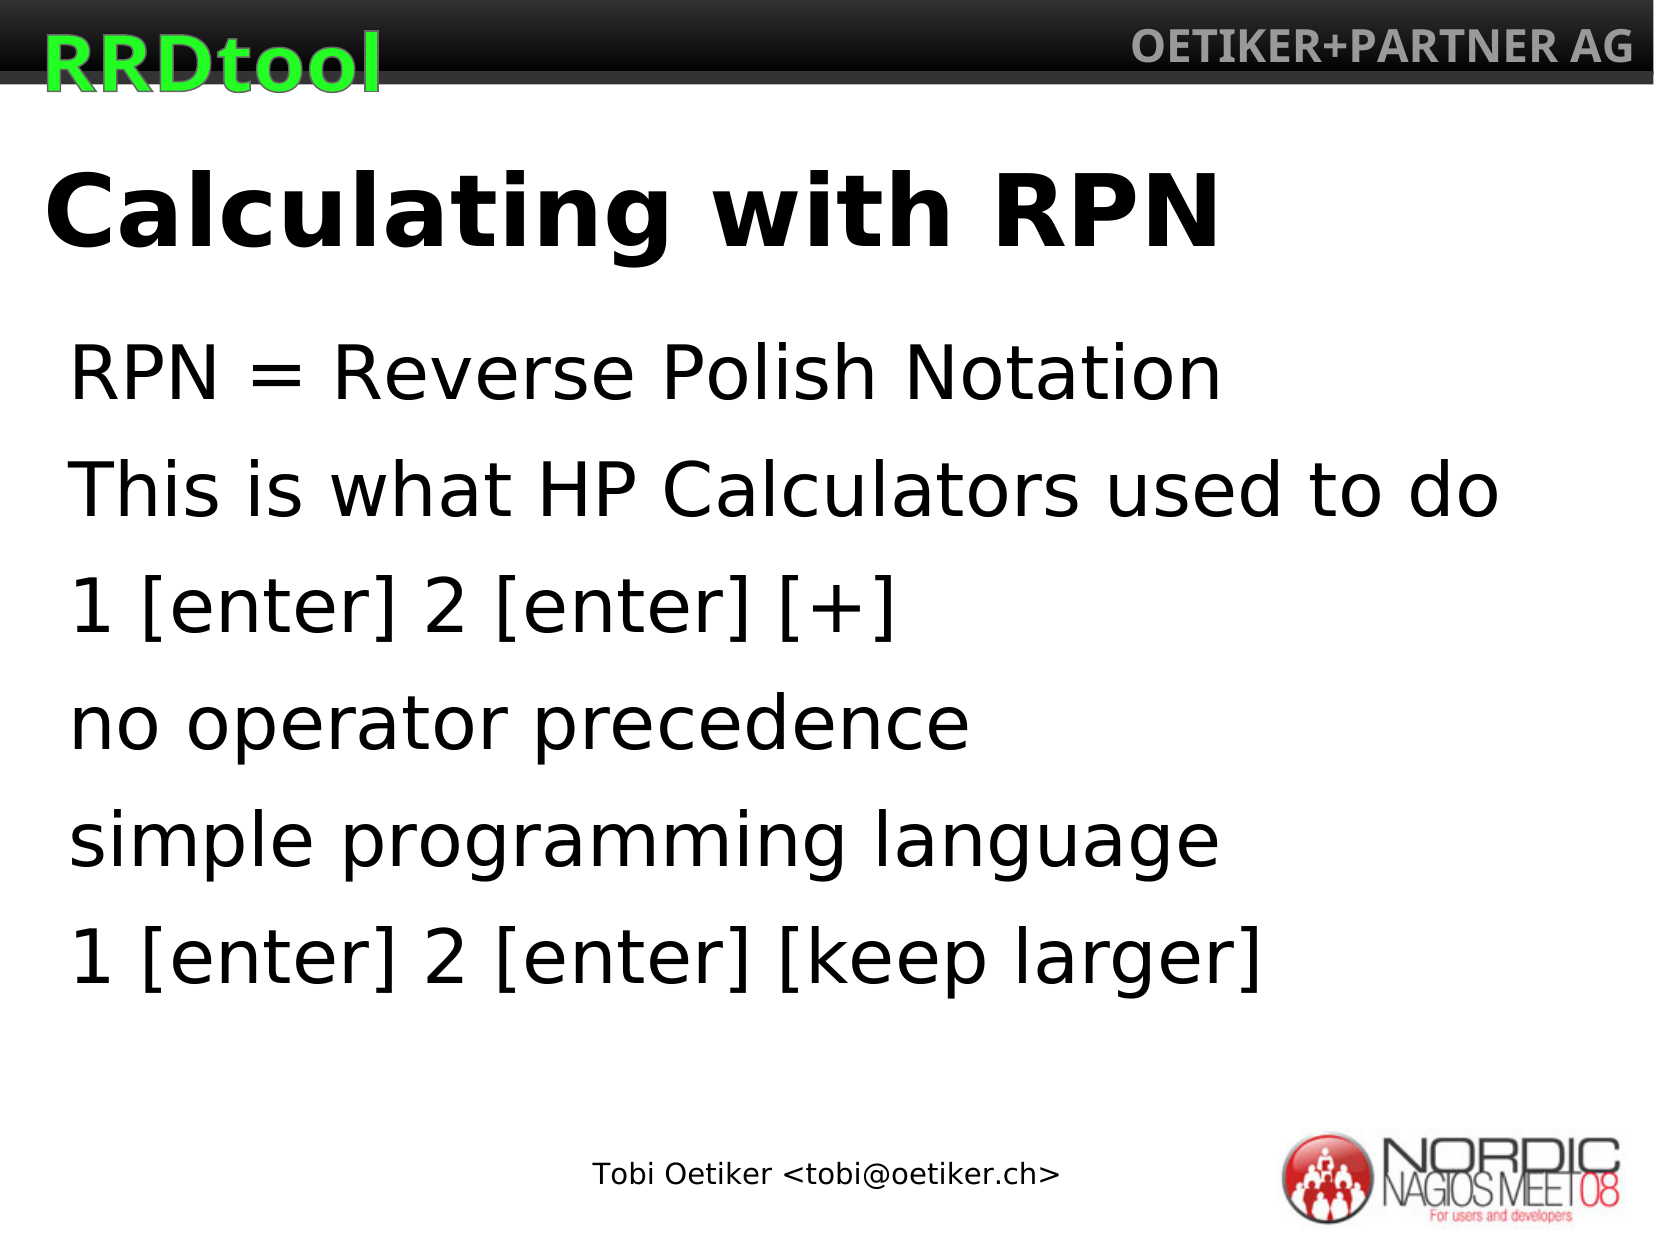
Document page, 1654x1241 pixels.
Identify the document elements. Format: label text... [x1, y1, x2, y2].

title Calculating with RPN [43, 137, 1582, 287]
list RPN = Reverse Polish Notation This is what HP Calculators used to do 1 [enter] 2 [enter] [+] no operator precedence simple programming language 1 [enter] 2 [enter] [keep larger] [50, 329, 1571, 1099]
picture [1262, 1116, 1654, 1241]
